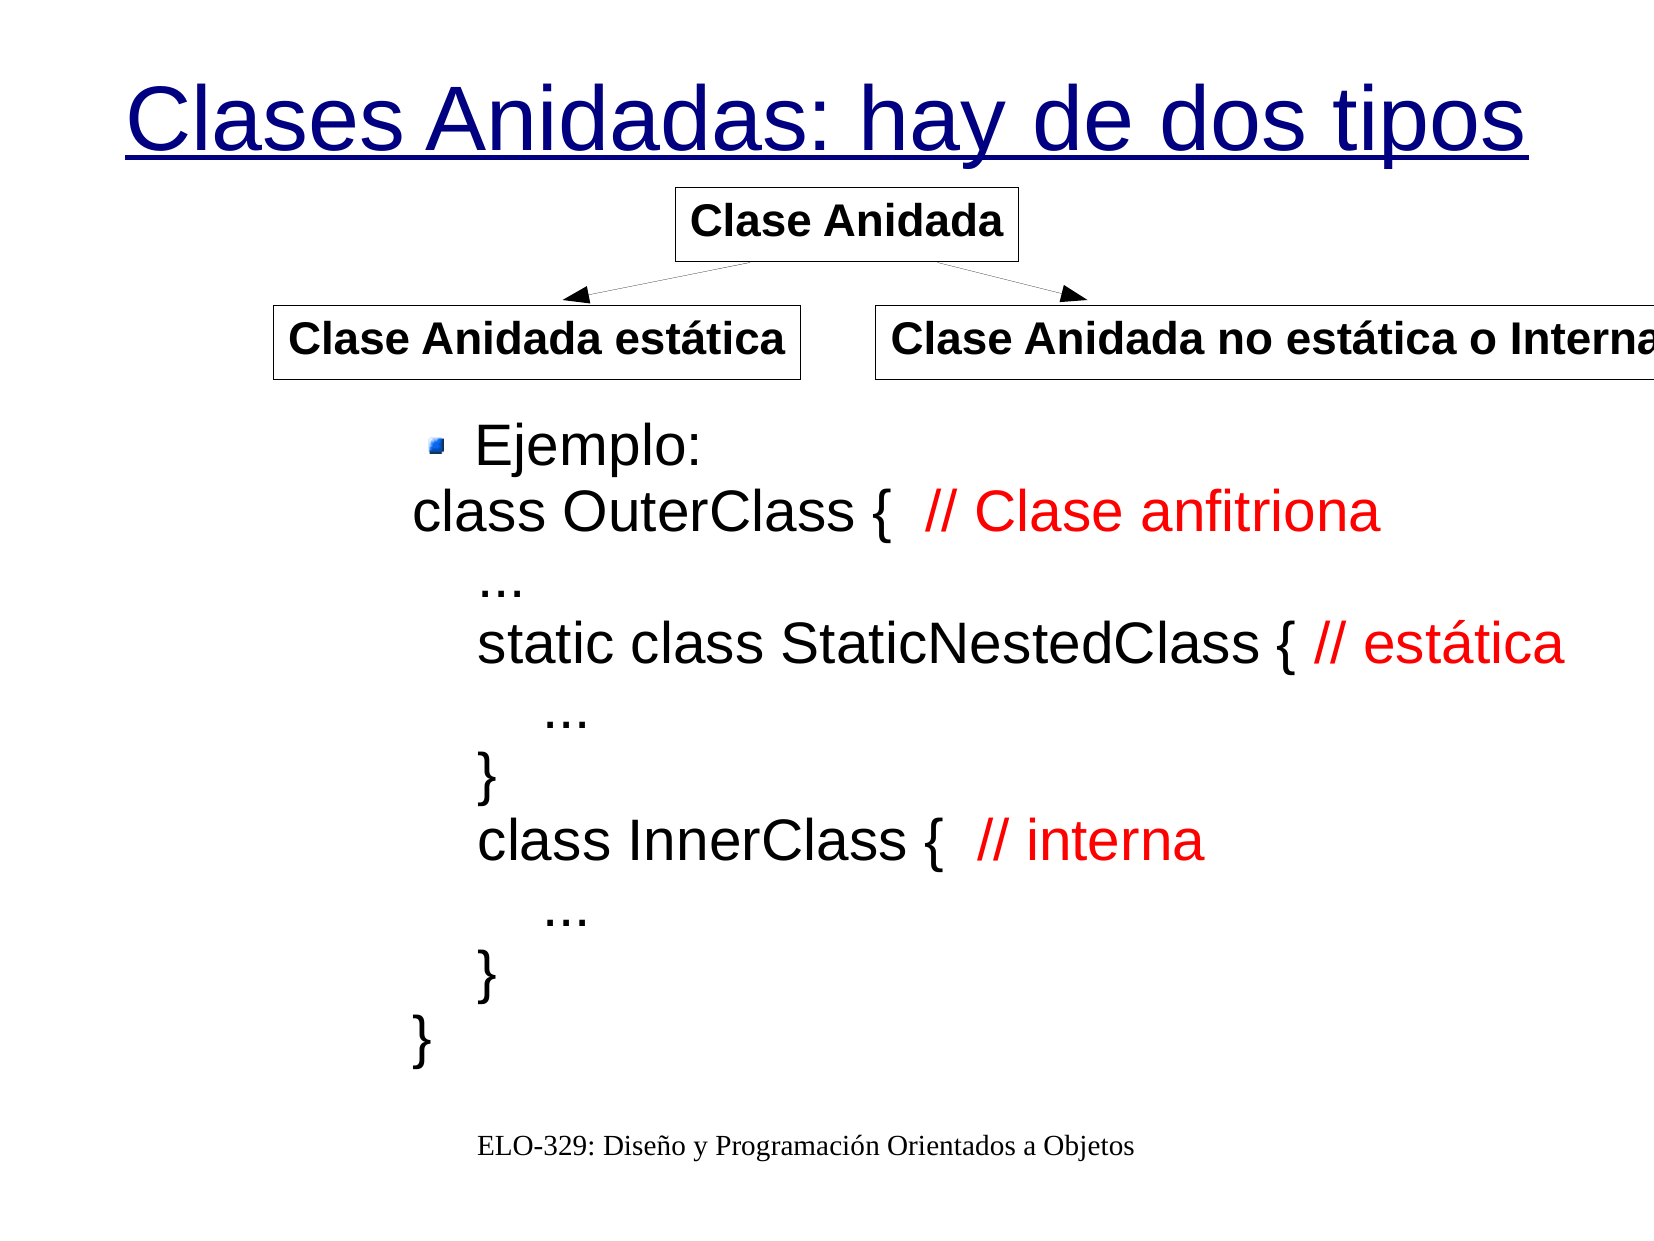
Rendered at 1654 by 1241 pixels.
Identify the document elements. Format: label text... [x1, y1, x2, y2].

list Ejemplo: class OuterClass { // Clase anfitriona ... static class StaticNestedClass { // estática ... } class InnerClass { // interna ... } } [412, 412, 1571, 1084]
text_box Clase Anidada [675, 187, 963, 262]
title Clases Anidadas: hay de dos tipos [82, 49, 1571, 188]
text_box Clase Anidada estática [273, 305, 712, 380]
text_box Clase Anidada no estática o Interna [875, 305, 1539, 380]
